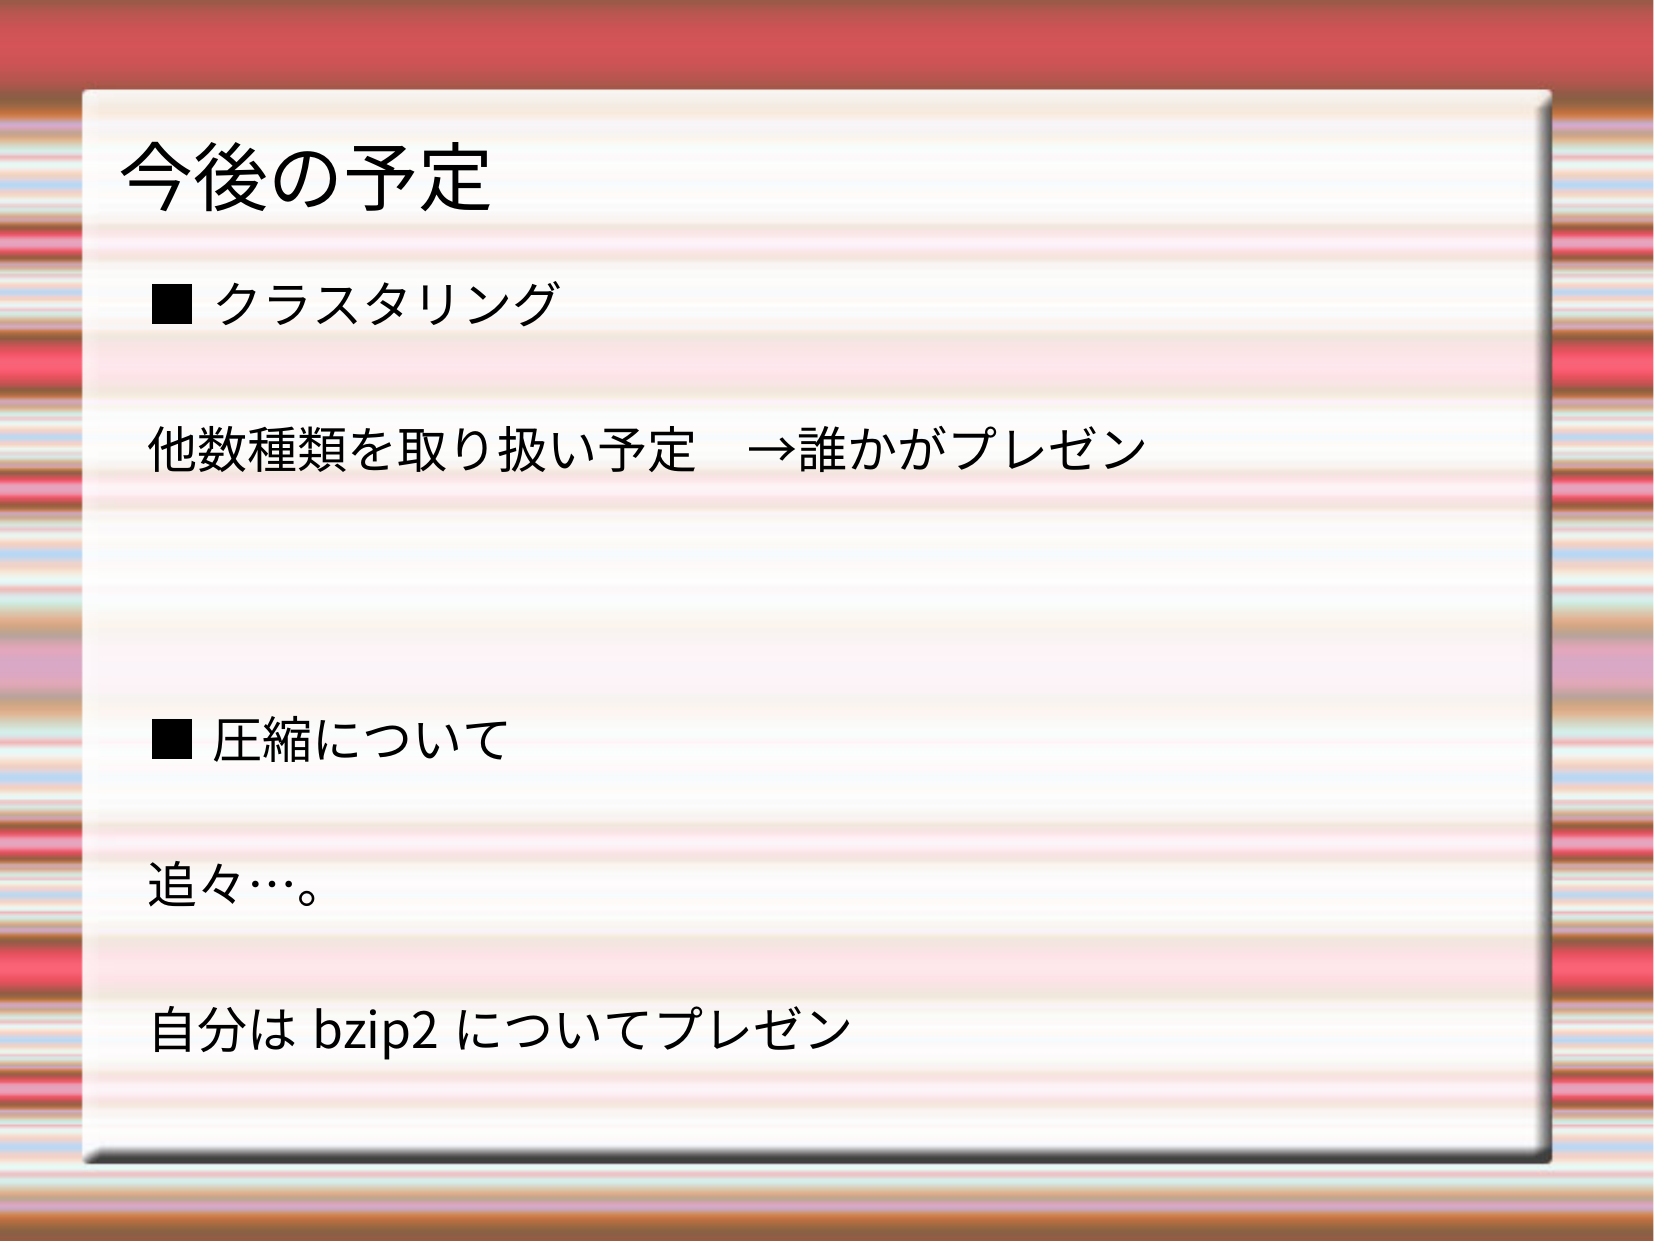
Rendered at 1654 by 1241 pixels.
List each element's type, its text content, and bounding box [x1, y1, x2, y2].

picture [0, 0, 1654, 1241]
text_box 今後の予定 [118, 118, 1300, 194]
text_box ■クラスタリング 他数種類を取り扱い予定 →誰かがプレゼン ■圧縮について 追々…。 自分はbzip2についてプレゼン [147, 265, 1477, 1063]
